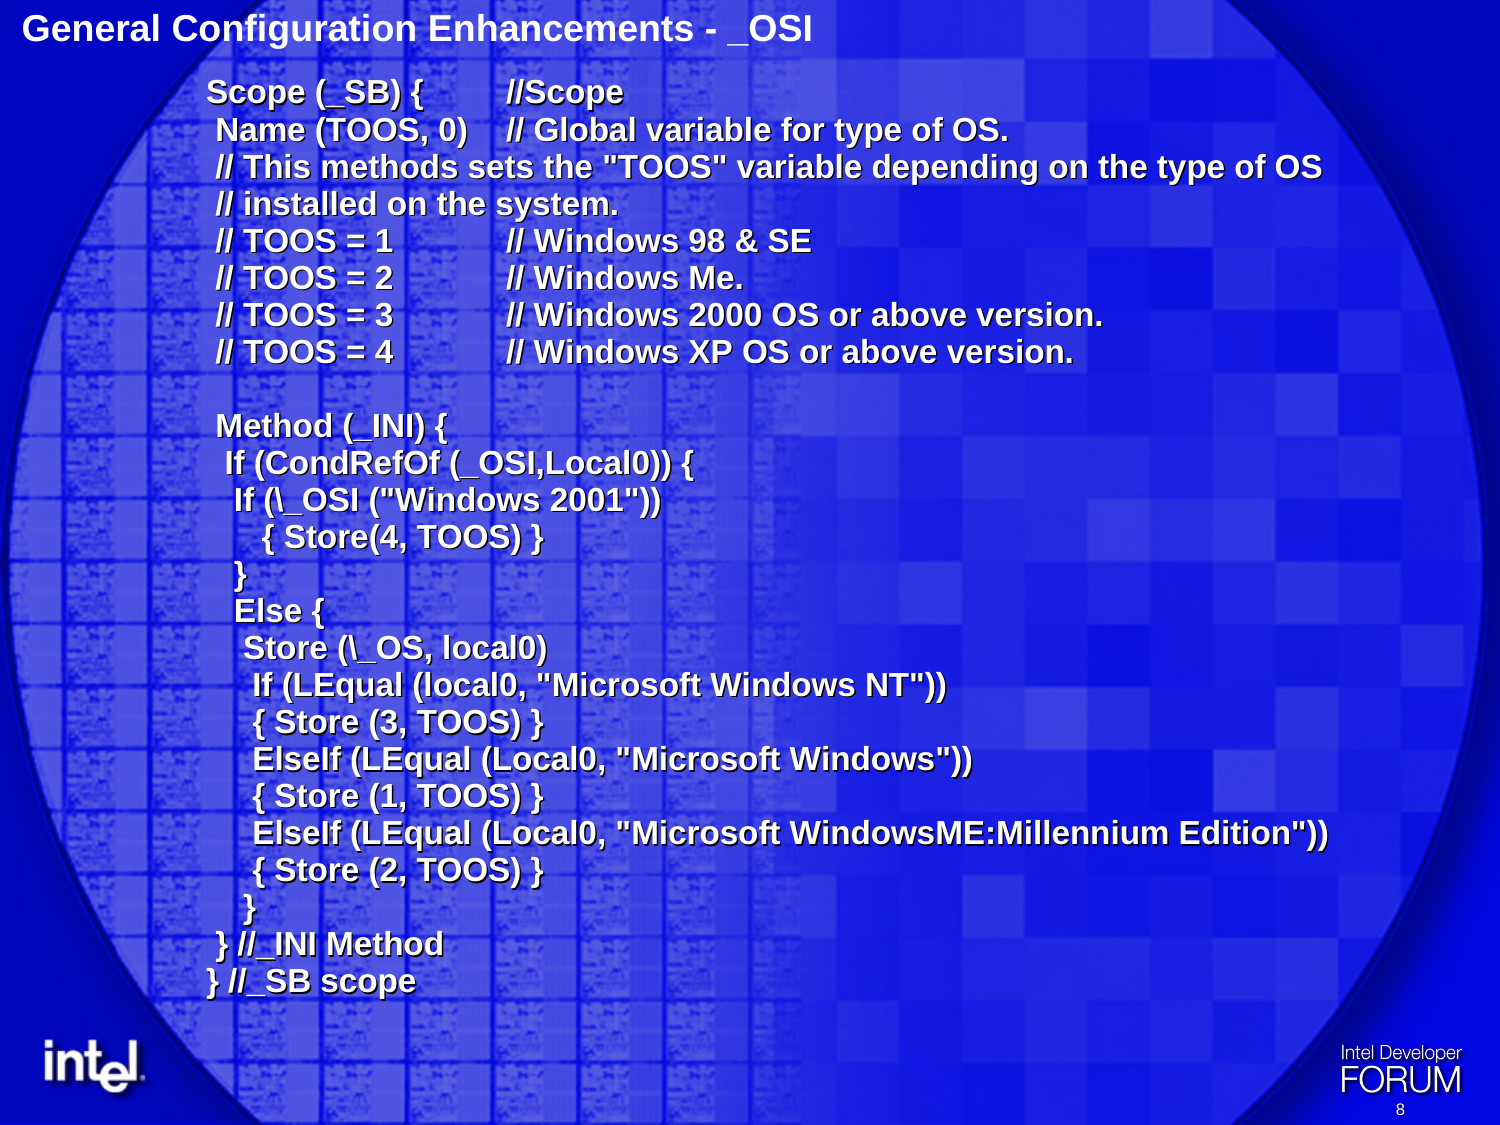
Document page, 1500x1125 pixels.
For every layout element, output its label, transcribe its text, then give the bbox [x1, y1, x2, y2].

text_box General Configuration Enhancements - _OSI [6, 0, 829, 58]
text_box Scope (_SB) { //Scope Name (TOOS, 0) // Global variable for type of OS. // This methods sets the "TOOS" variable depending on the type of OS // installed on the system. // TOOS = 1 // Windows 98 & SE // TOOS = 2 // Windows Me. // TOOS = 3 // Windows 2000 OS or above version. // TOOS = 4 // Windows XP OS or above version. Method (_INI) { If (CondRefOf (_OSI,Local0)) { If (\_OSI ("Windows 2001")) { Store(4, TOOS) } } Else { Store (\_OS, local0) If (LEqual (local0, "Microsoft Windows NT")) { Store (3, TOOS) } ElseIf (LEqual (Local0, "Microsoft Windows")) { Store (1, TOOS) } ElseIf (LEqual (Local0, "Microsoft WindowsME:Millennium Edition")) { Store (2, TOOS) } } } //_INI Method } //_SB scope [191, 66, 1349, 1008]
picture [0, 0, 1500, 1125]
